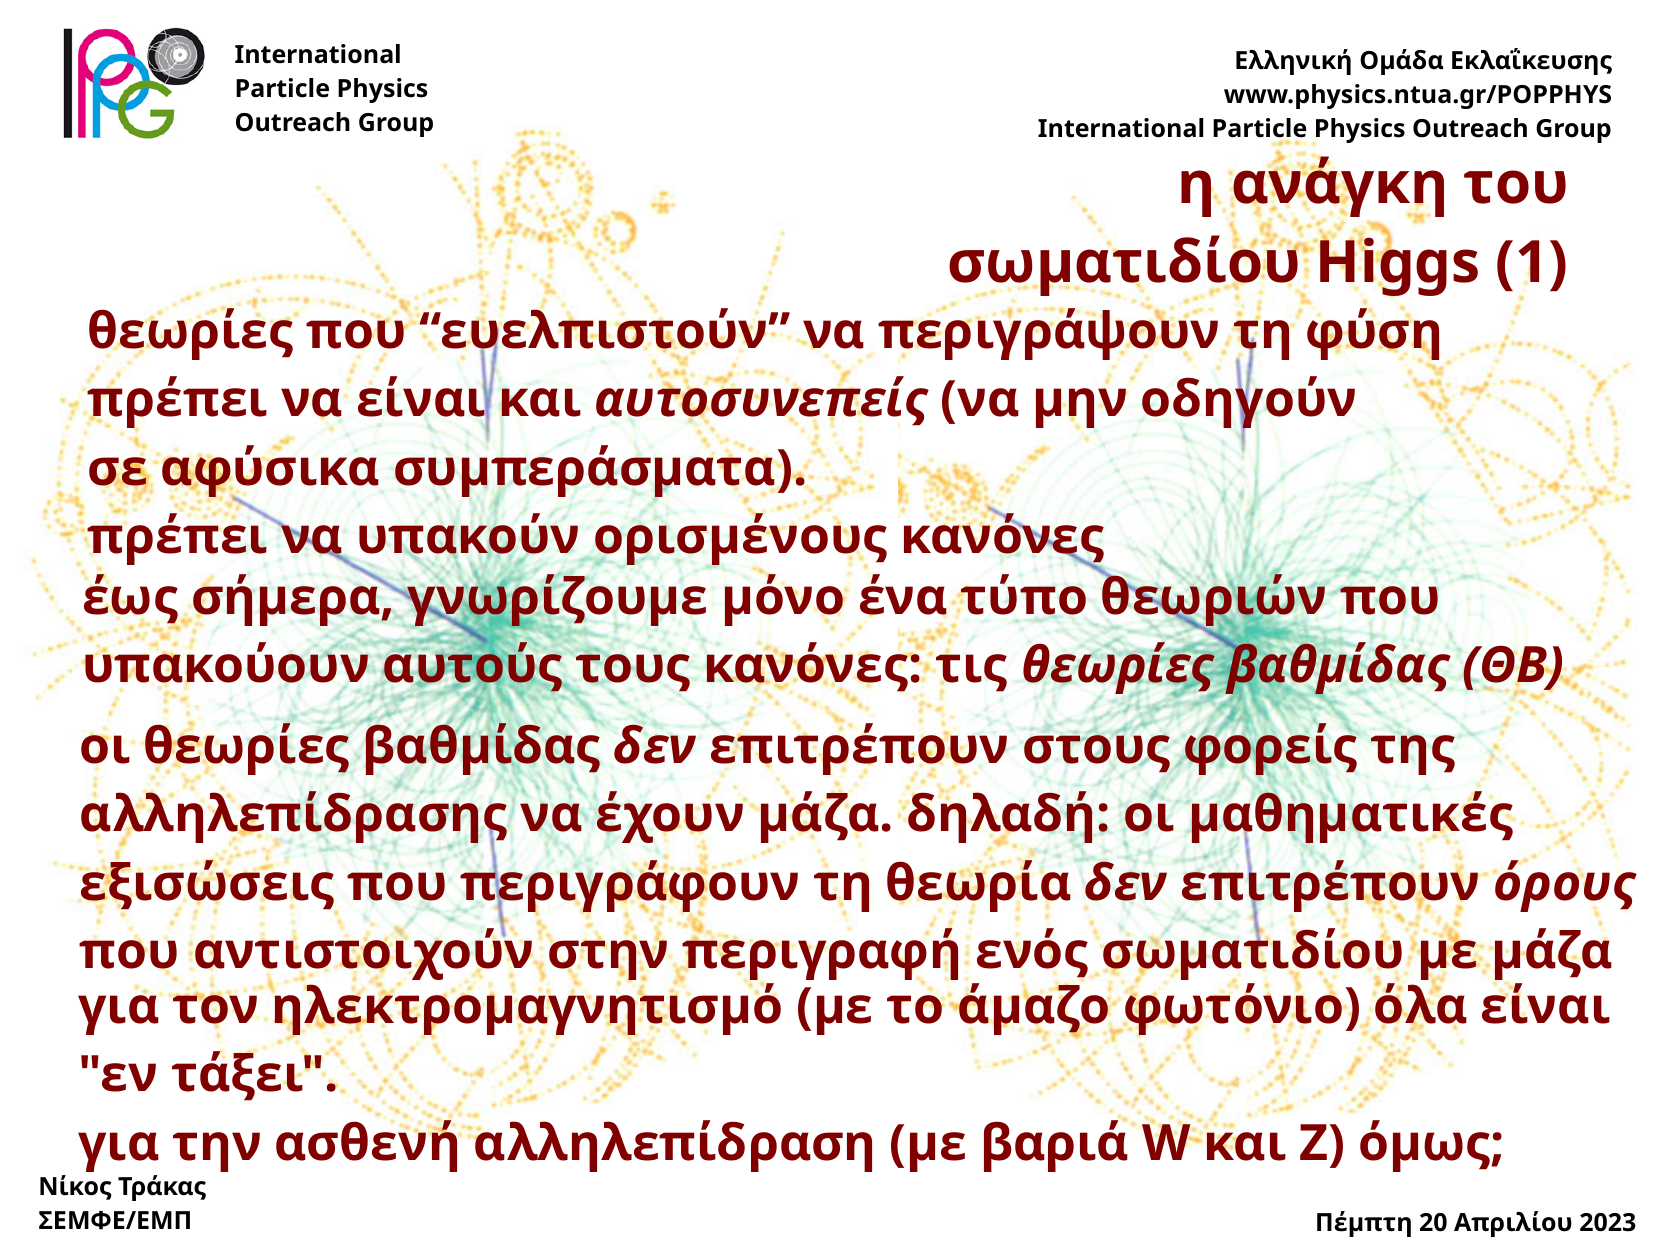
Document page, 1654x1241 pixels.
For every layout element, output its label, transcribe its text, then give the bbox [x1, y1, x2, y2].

picture [0, 5, 1654, 1241]
text_box θεωρίες που “ευελπιστούν” να περιγράψουν τη φύση πρέπει να είναι και αυτοσυνεπείς (να μην οδηγούν σε αφύσικα συμπεράσματα). πρέπει να υπακούν ορισμένους κανόνες [72, 287, 1430, 544]
text_box η ανάγκη του σωματιδίου Higgs (1) [933, 134, 1619, 290]
text_box οι θεωρίες βαθμίδας δεν επιτρέπουν στους φορείς της αλληλεπίδρασης να έχουν μάζα. δηλαδή: οι μαθηματικές εξισώσεις που περιγράφουν τη θεωρία δεν επιτρέπουν όρους που αντιστοιχούν στην περιγραφή ενός σωματιδίου με μάζα [64, 702, 1614, 959]
text_box για τον ηλεκτρομαγνητισμό (με το άμαζο φωτόνιο) όλα είναι "εν τάξει". για την ασθενή αλληλεπίδραση (με βαριά W και Z) όμως; [63, 962, 1602, 1159]
text_box έως σήμερα, γνωρίζουμε μόνο ένα τύπο θεωριών που υπακούουν αυτούς τους κανόνες: τις θεωρίες βαθμίδας (ΘΒ) [67, 553, 1617, 690]
